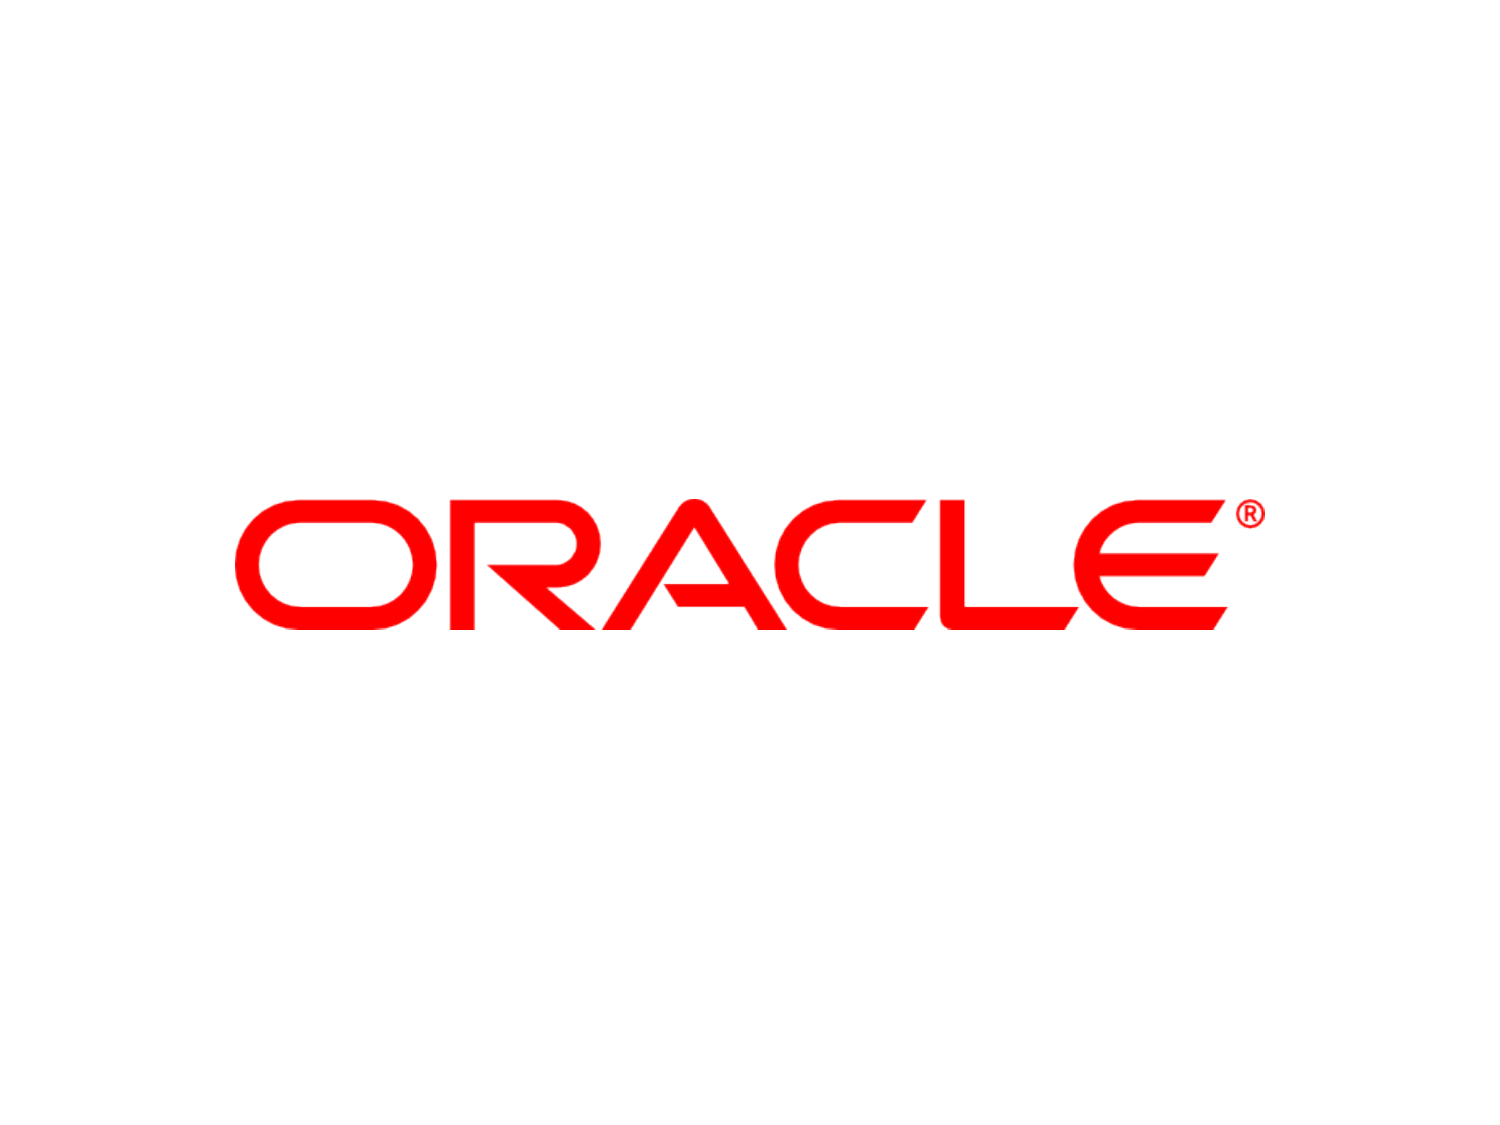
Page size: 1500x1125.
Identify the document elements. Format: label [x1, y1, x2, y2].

picture [235, 499, 1265, 630]
